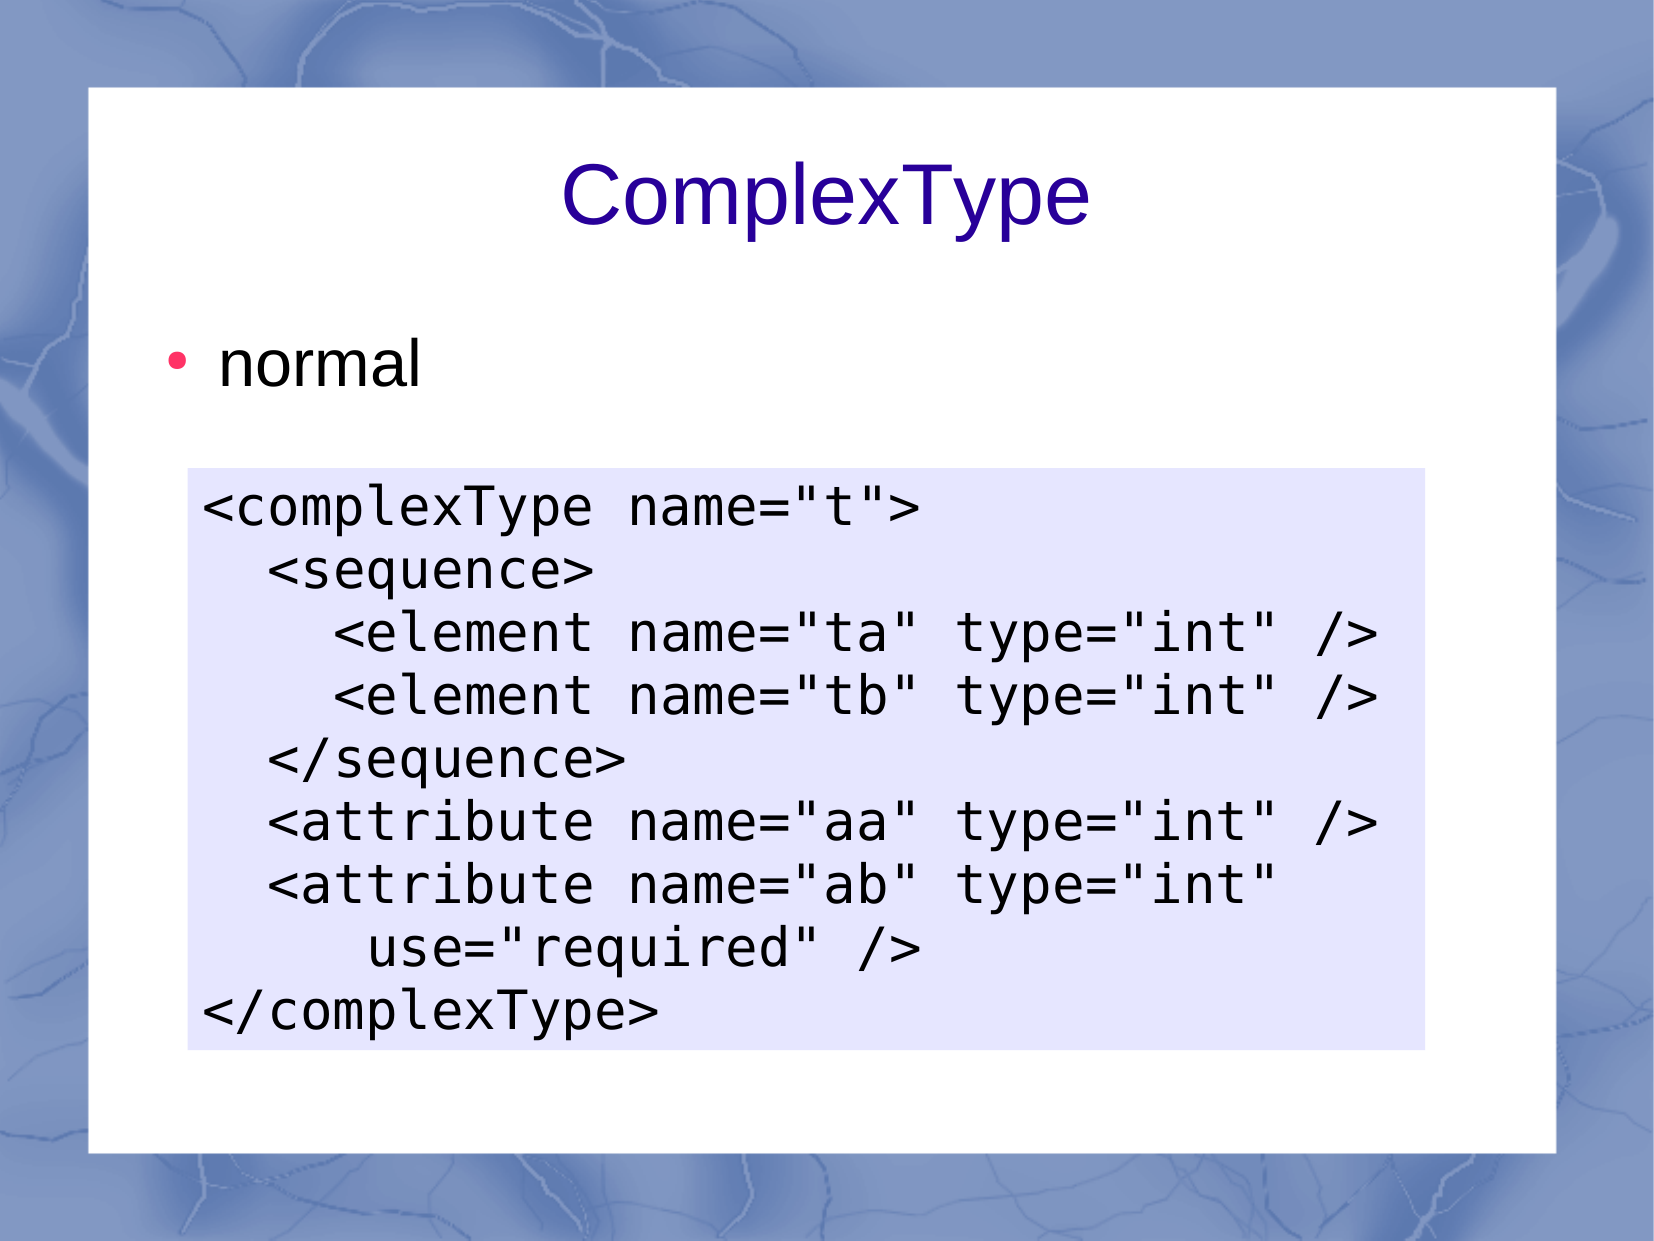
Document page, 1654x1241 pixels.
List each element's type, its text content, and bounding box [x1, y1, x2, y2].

text_box <complexType name="t"> <sequence> <element name="ta" type="int" /> <element name="tb" type="int" /> </sequence> <attribute name="aa" type="int" /> <attribute name="ab" type="int" use="required" /> </complexType> [187, 468, 1426, 1051]
list normal [147, 325, 1506, 1232]
title ComplexType [118, 90, 1536, 298]
picture [0, 0, 1654, 1241]
